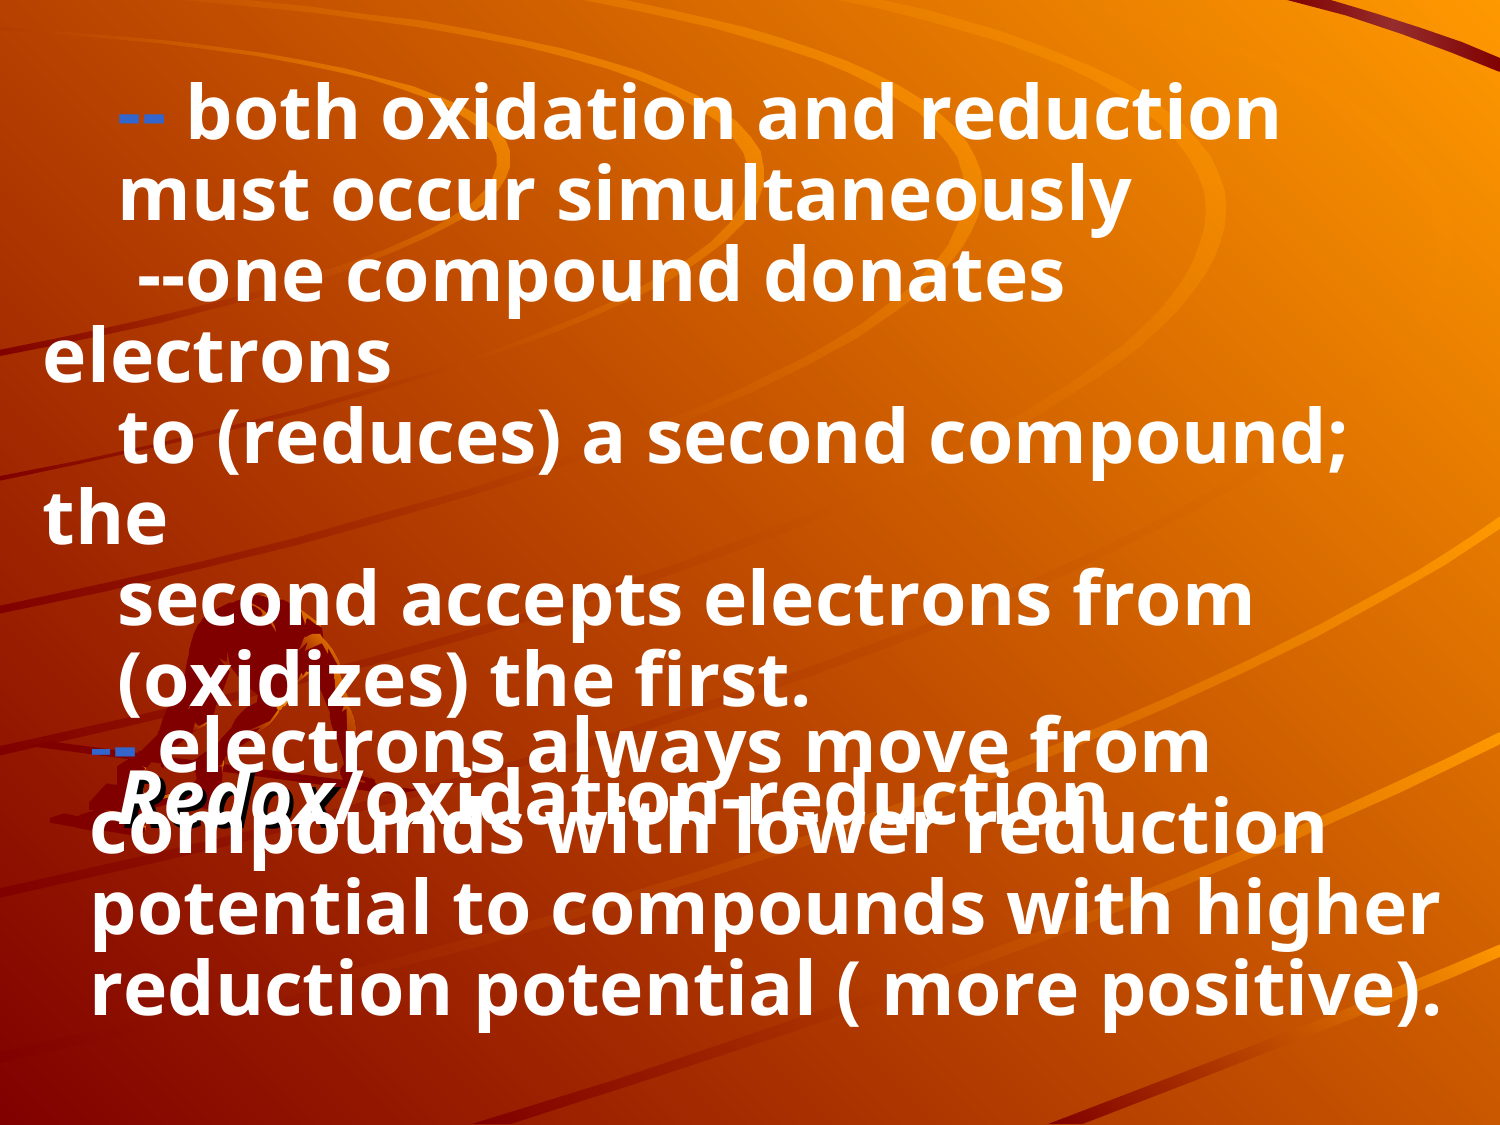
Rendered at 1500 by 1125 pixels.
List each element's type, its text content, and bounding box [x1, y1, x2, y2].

text_box -- electrons always move from compounds with lower reduction potential to compounds with higher reduction potential ( more positive). [75, 699, 1500, 1040]
text_box -- both oxidation and reduction must occur simultaneously --one compound donates electrons to (reduces) a second compound; the second accepts electrons from (oxidizes) the first. Redox/oxidation-reduction [42, 74, 1421, 795]
